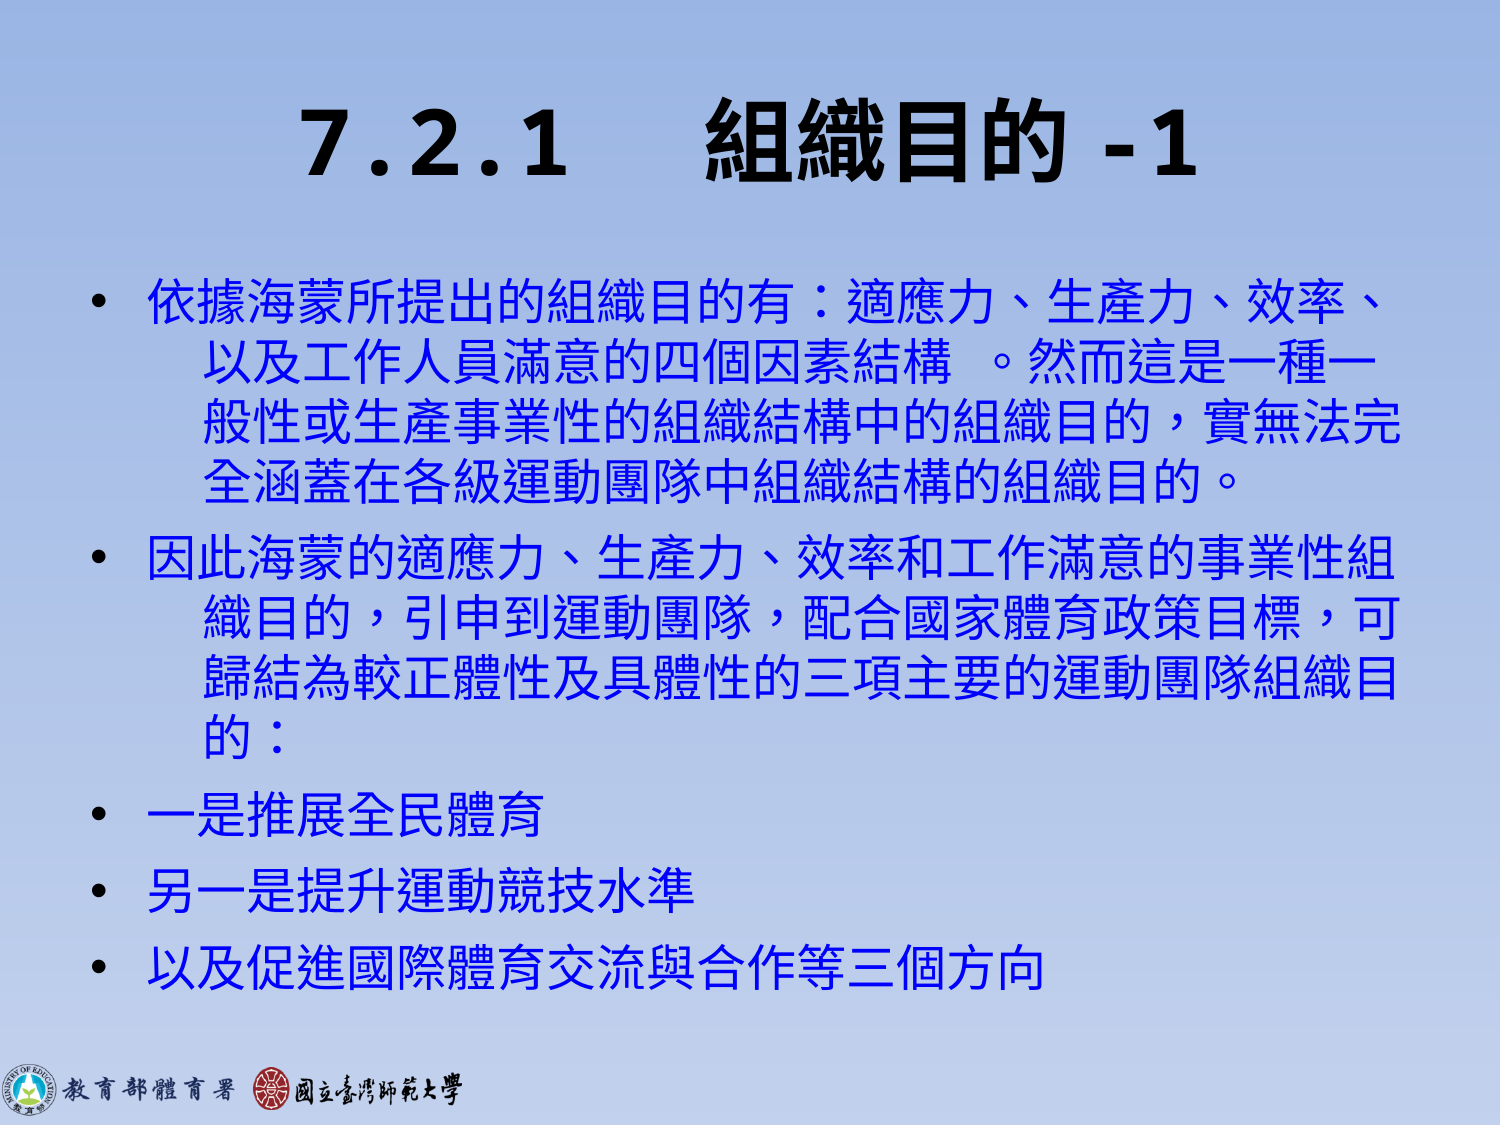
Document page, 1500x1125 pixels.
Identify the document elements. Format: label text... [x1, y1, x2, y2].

title 7.2.1 組織目的-1 [75, 45, 1426, 233]
list 依據海蒙所提出的組織目的有：適應力、生產力、效率、以及工作人員滿意的四個因素結構 。然而這是一種一般性或生產事業性的組織結構中的組織目的，實無法完全涵蓋在各級運動團隊中組織結構的組織目的。 因此海蒙的適應力、生產力、效率和工作滿意的事業性組織目的，引申到運動團隊，配合國家體育政策目標，可歸結為較正體性及具體性的三項主要的運動團隊組織目的： 一是推展全民體育 另一是提升運動競技水準 以及促進國際體育交流與合作等三個方向 [75, 262, 1426, 1005]
